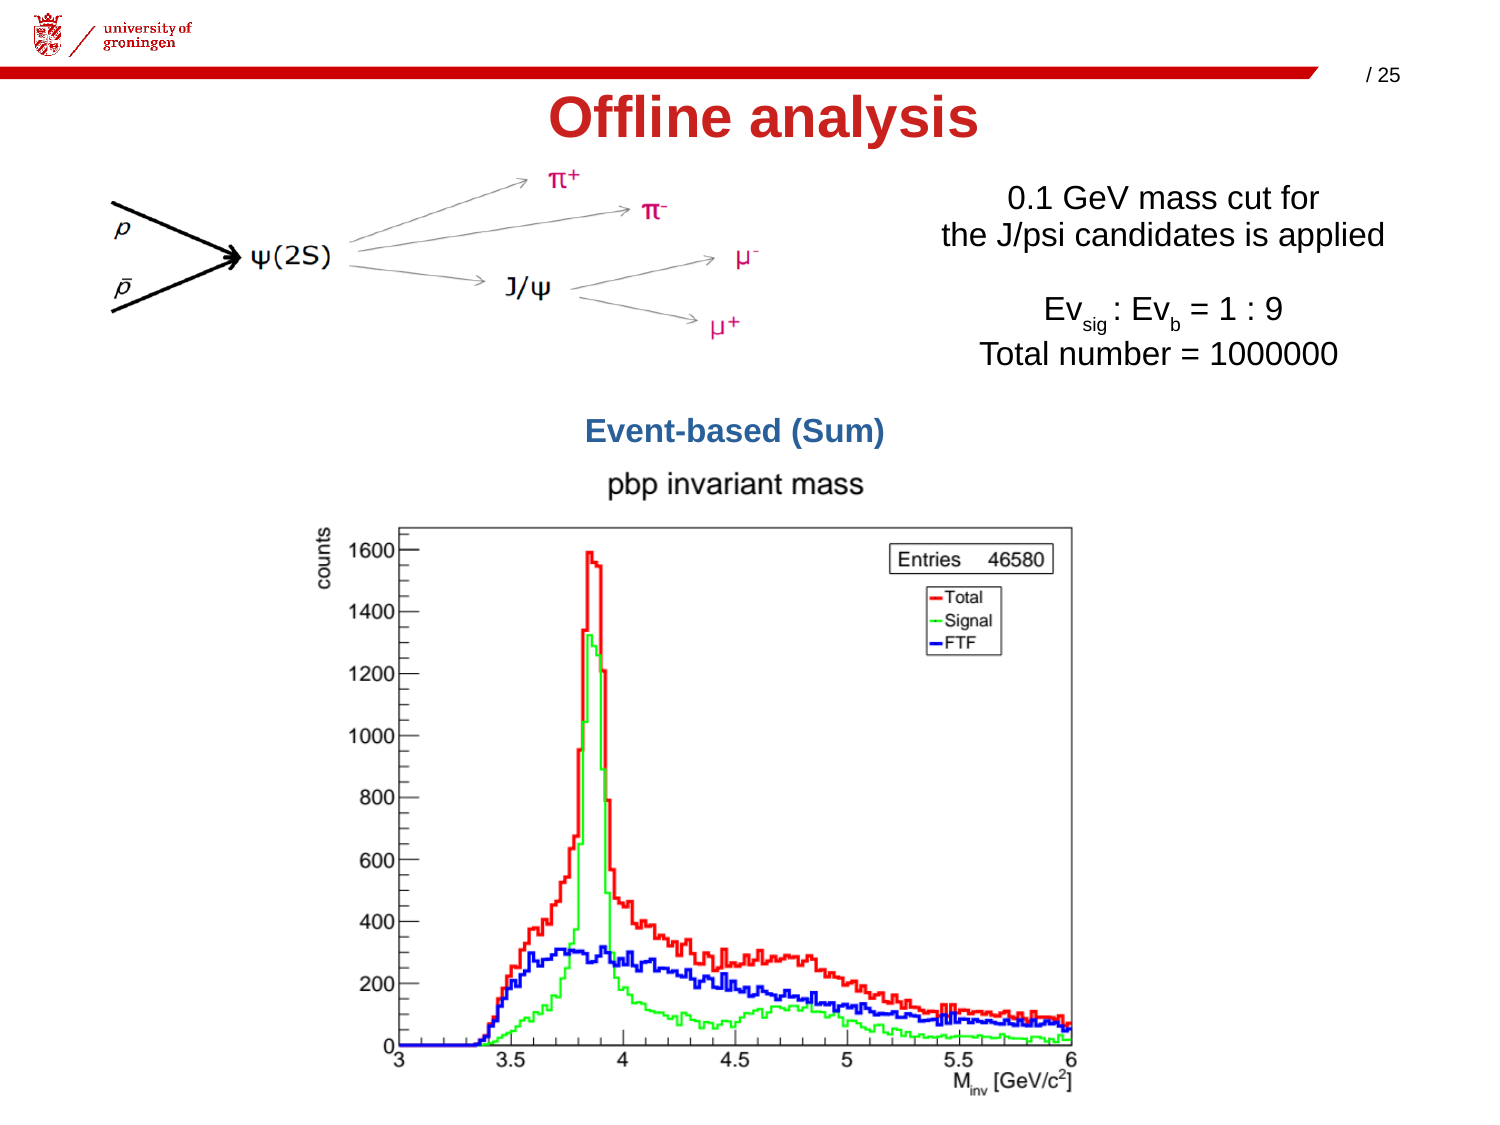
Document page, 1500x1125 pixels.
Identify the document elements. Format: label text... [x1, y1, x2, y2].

picture [34, 13, 192, 57]
picture [315, 463, 1156, 1111]
text_box 0.1 GeV mass cut for the J/psi candidates is applied Evsig : Evb = 1 : 9 Total number = 1000000 [872, 135, 1456, 381]
text_box Offline analysis [330, 77, 1216, 353]
picture [106, 164, 766, 353]
text_box / 1 [1351, 55, 1487, 94]
text_box Event-based (Sum) [570, 404, 928, 494]
